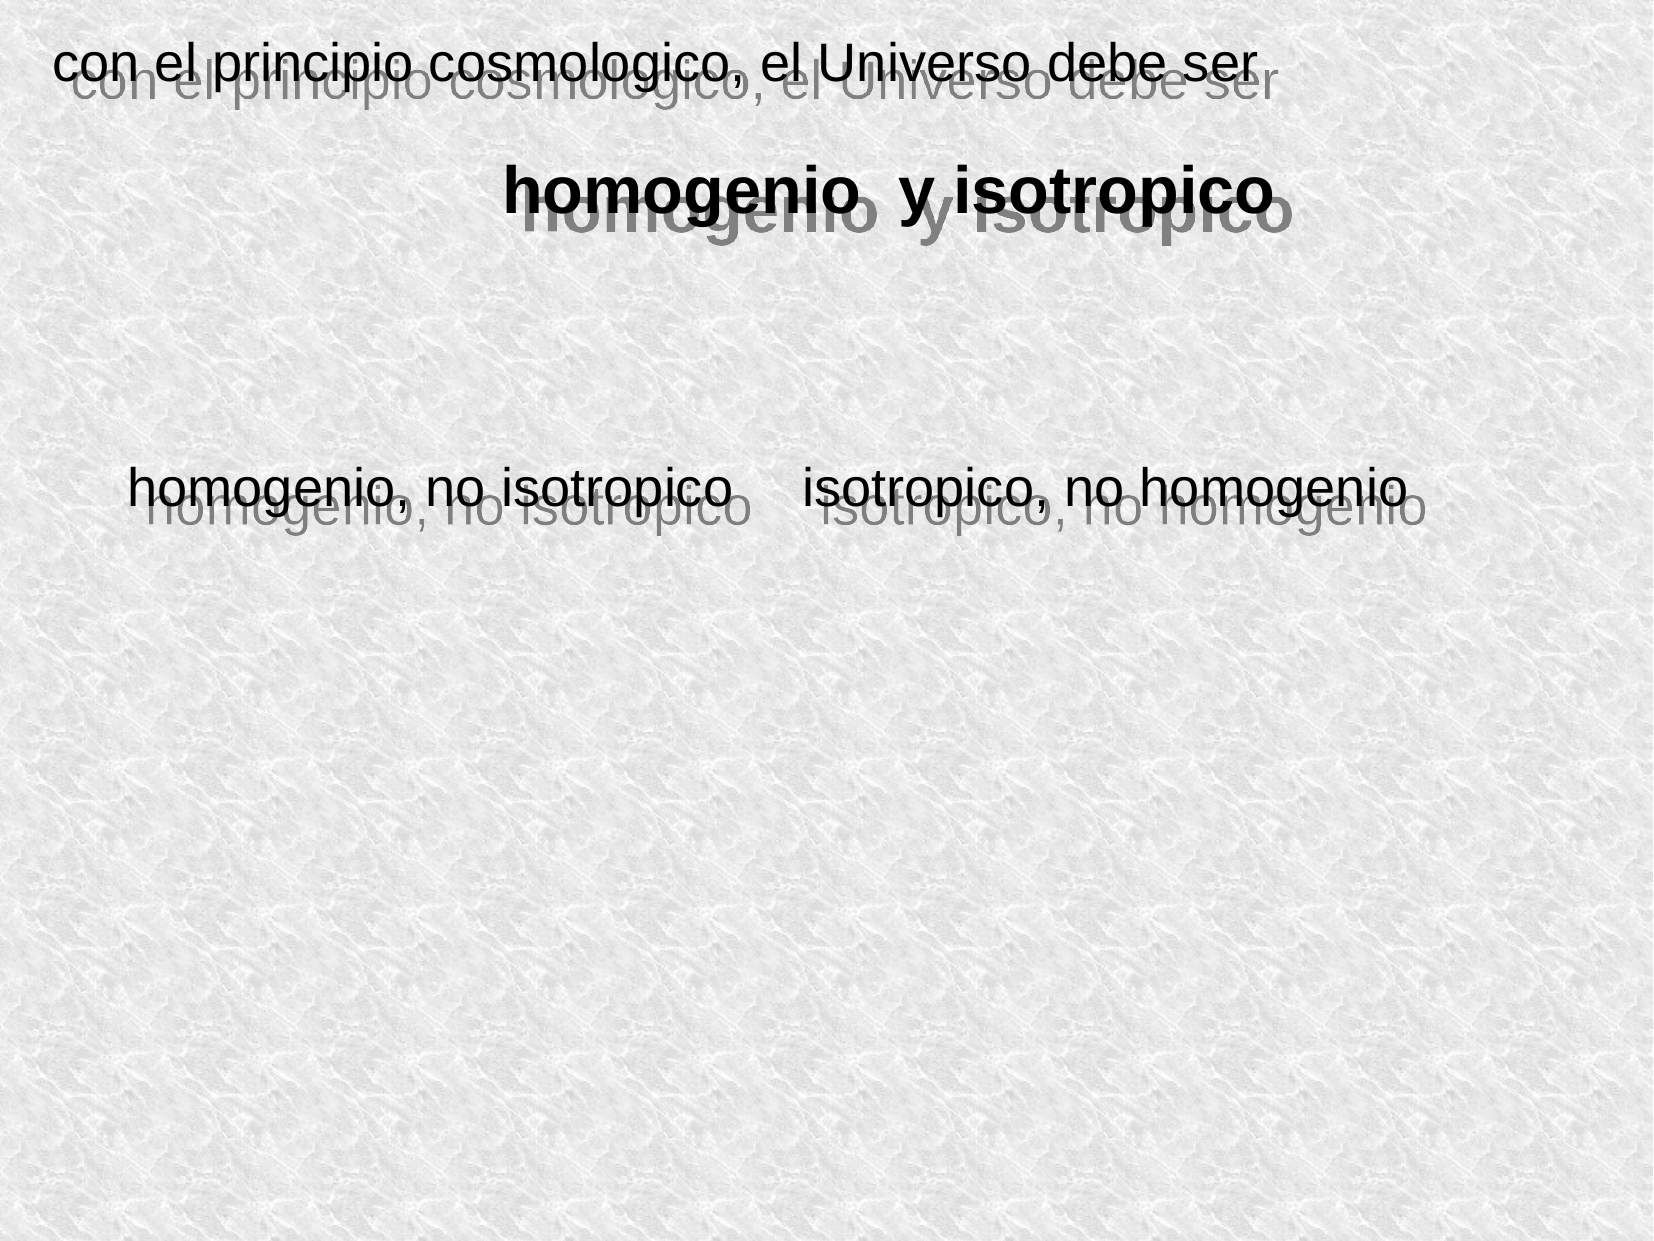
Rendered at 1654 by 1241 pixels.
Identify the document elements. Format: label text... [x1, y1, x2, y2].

picture [0, 0, 1654, 1241]
text_box homogenio, no isotropico [112, 450, 750, 526]
text_box con el principio cosmologico, el Universo debe ser homogenio y isotropico [37, 24, 1351, 263]
text_box isotropico, no homogenio [787, 450, 1425, 526]
